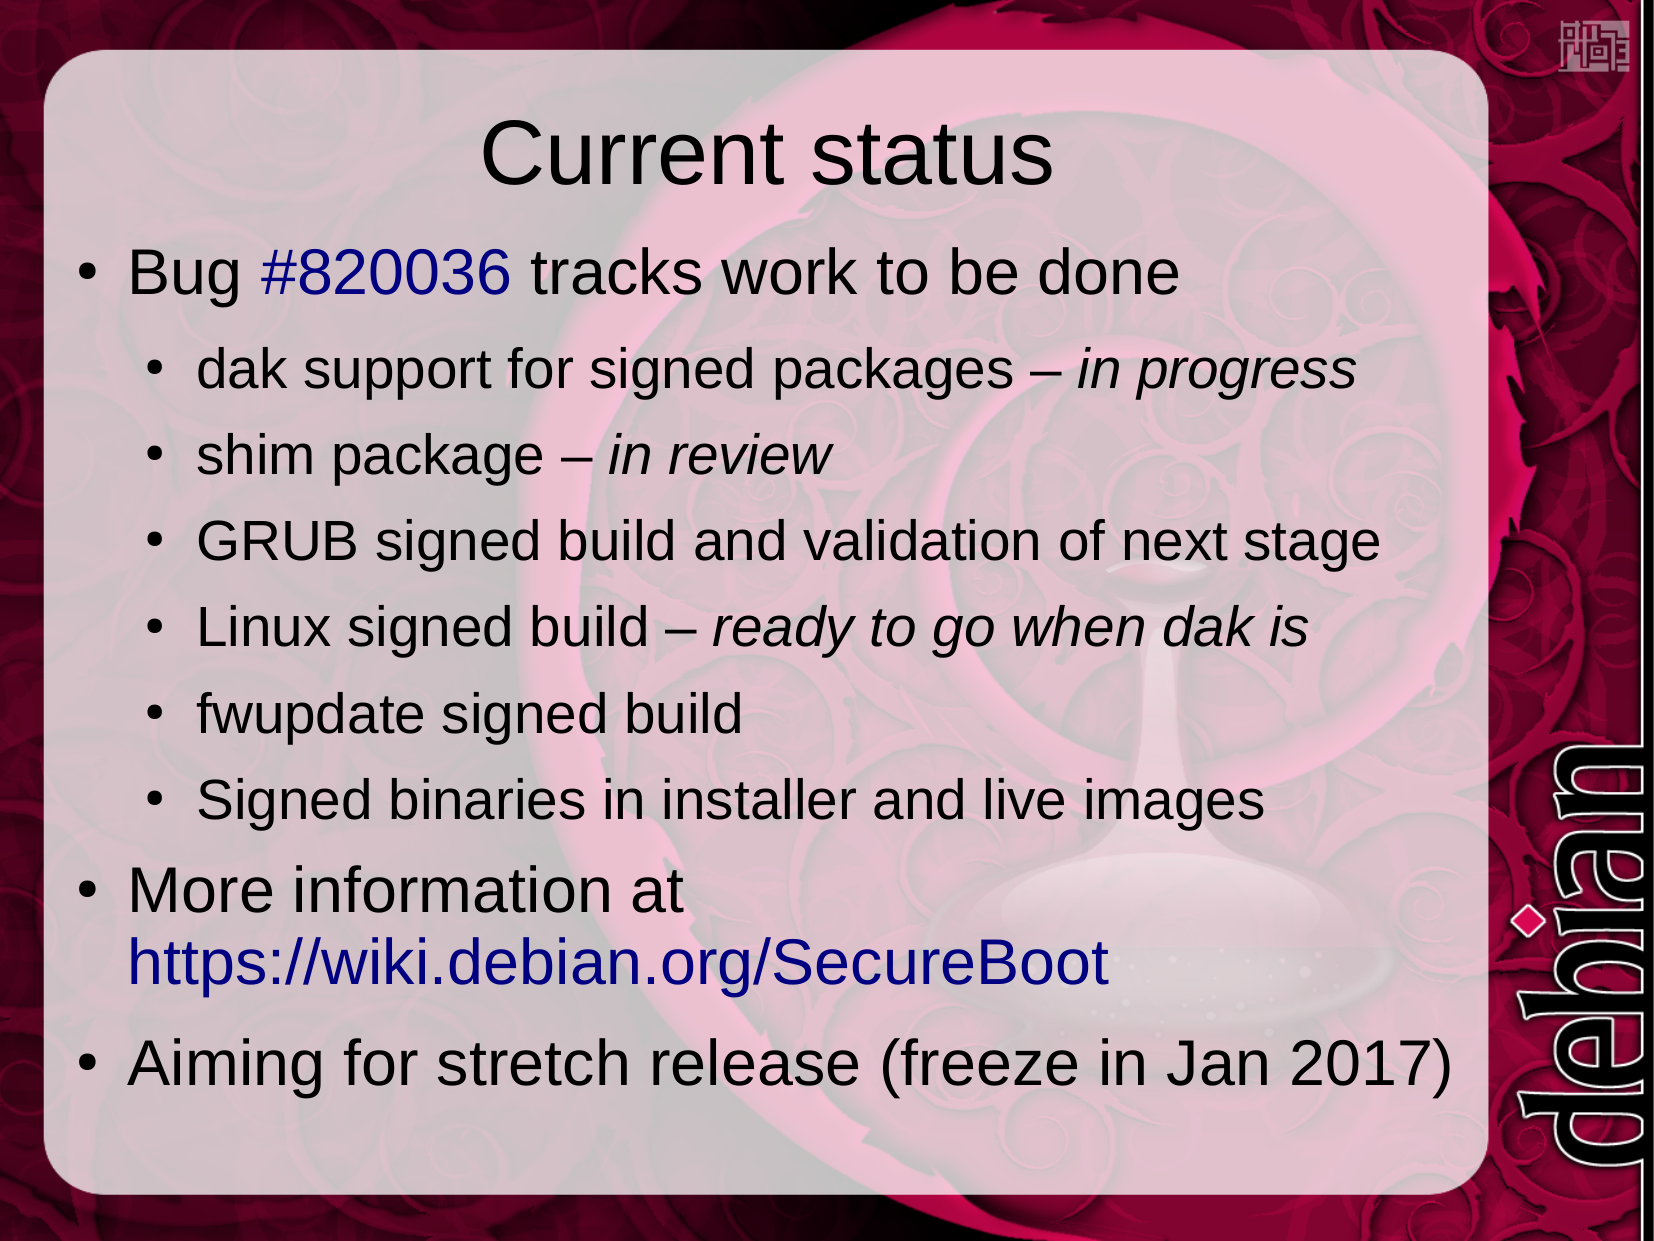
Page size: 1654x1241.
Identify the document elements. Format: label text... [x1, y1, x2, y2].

title Current status [59, 49, 1477, 236]
list Bug #820036 tracks work to be done dak support for signed packages – in progress shim package – in review GRUB signed build and validation of next stage Linux signed build – ready to go when dak is fwupdate signed build Signed binaries in installer and live images More information at https://wiki.debian.org/SecureBoot Aiming for stretch release (freeze in Jan 2017) [59, 236, 1477, 1152]
picture [0, 0, 1654, 1241]
